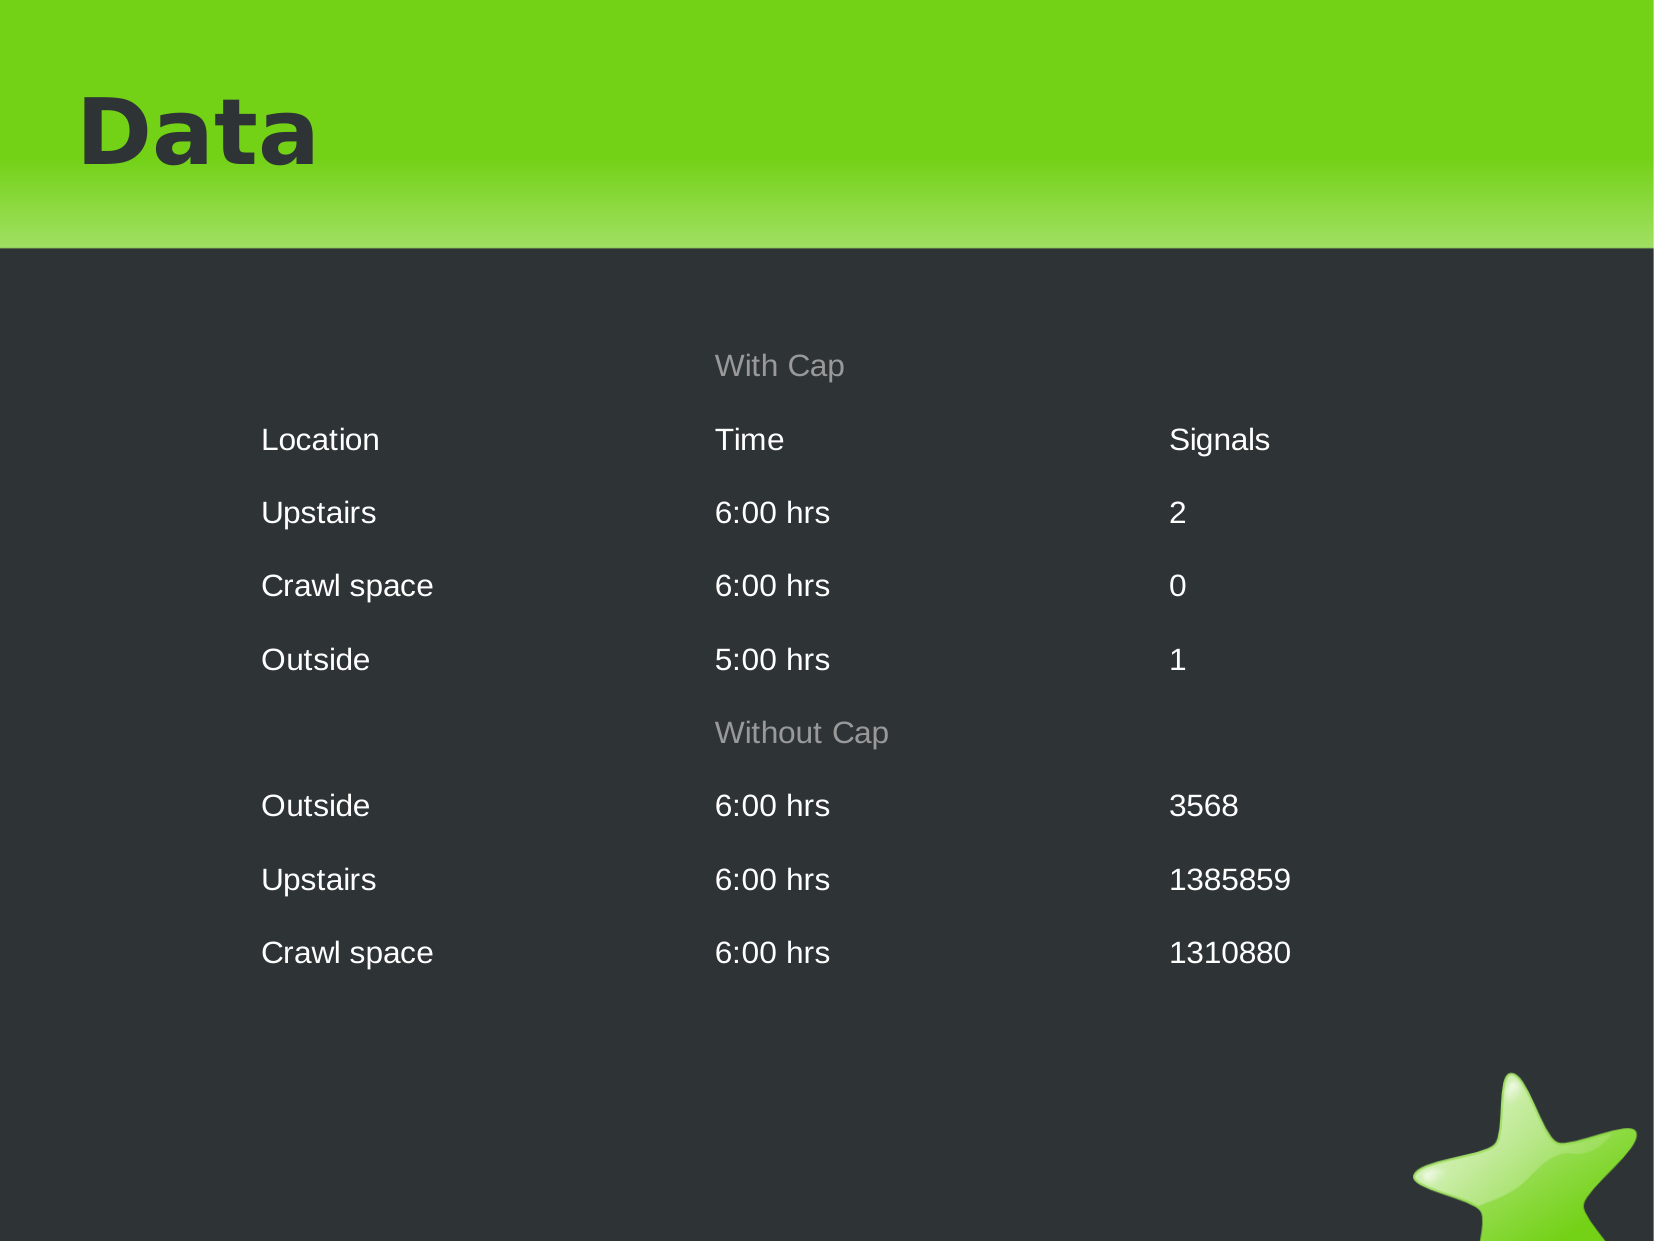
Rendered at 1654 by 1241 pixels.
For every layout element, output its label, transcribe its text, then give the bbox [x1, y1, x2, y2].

picture [0, 0, 1654, 1241]
title Data [76, 29, 1565, 237]
chart [258, 315, 1624, 1125]
